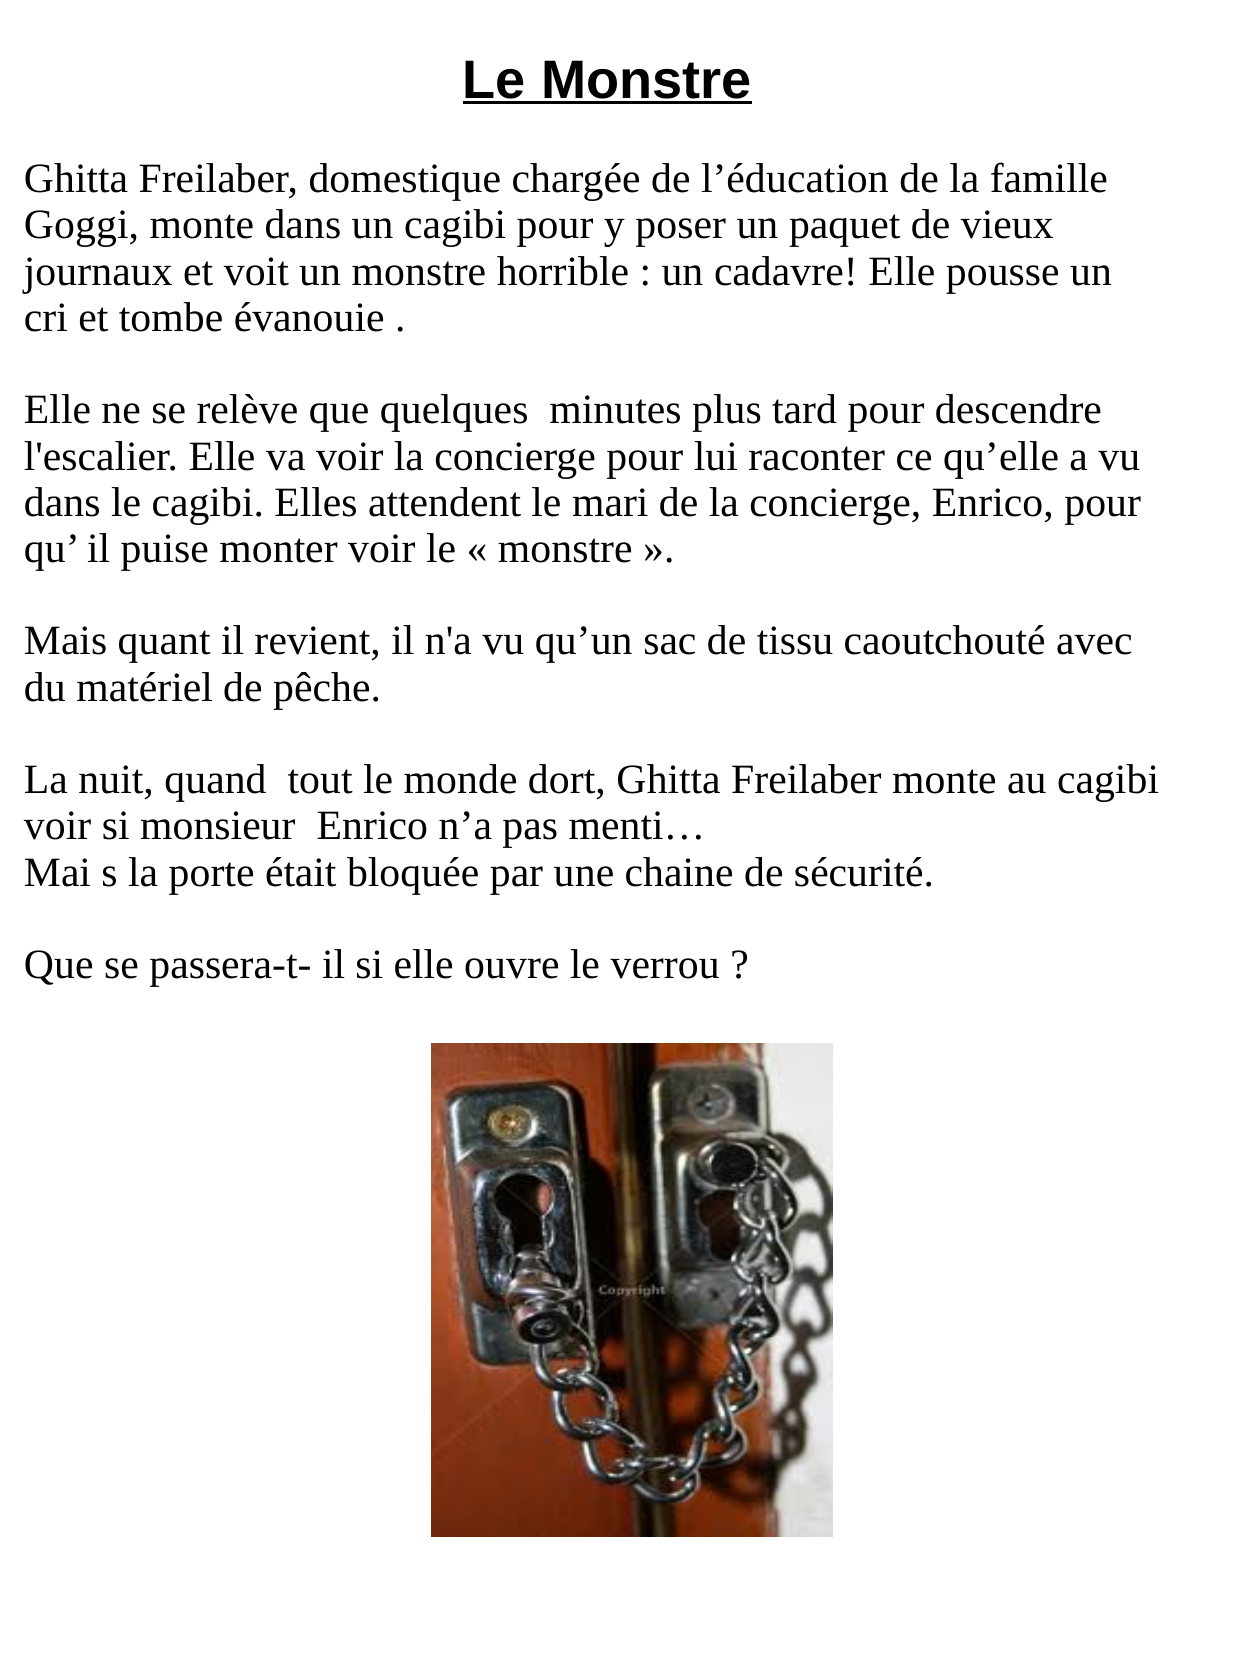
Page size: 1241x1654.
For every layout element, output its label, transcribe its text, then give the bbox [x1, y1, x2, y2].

picture [431, 1043, 833, 1537]
text_box Le Monstre [0, 41, 806, 120]
text_box [489, 59, 523, 147]
text_box Ghitta Freilaber, domestique chargée de l’éducation de la famille Goggi, monte dans un cagibi pour y poser un paquet de vieux journaux et voit un monstre horrible : un cadavre! Elle pousse un cri et tombe évanouie . Elle ne se relève que quelques minutes plus tard pour descendre l'escalier. Elle va voir la concierge pour lui raconter ce qu’elle a vu dans le cagibi. Elles attendent le mari de la concierge, Enrico, pour qu’ il puise monter voir le « monstre ». Mais quant il revient, il n'a vu qu’un sac de tissu caoutchouté avec du matériel de pêche. La nuit, quand tout le monde dort, Ghitta Freilaber monte au cagibi voir si monsieur Enrico n’a pas menti… Mai s la porte était bloquée par une chaine de sécurité. Que se passera-t- il si elle ouvre le verrou ? [9, 147, 1176, 1034]
